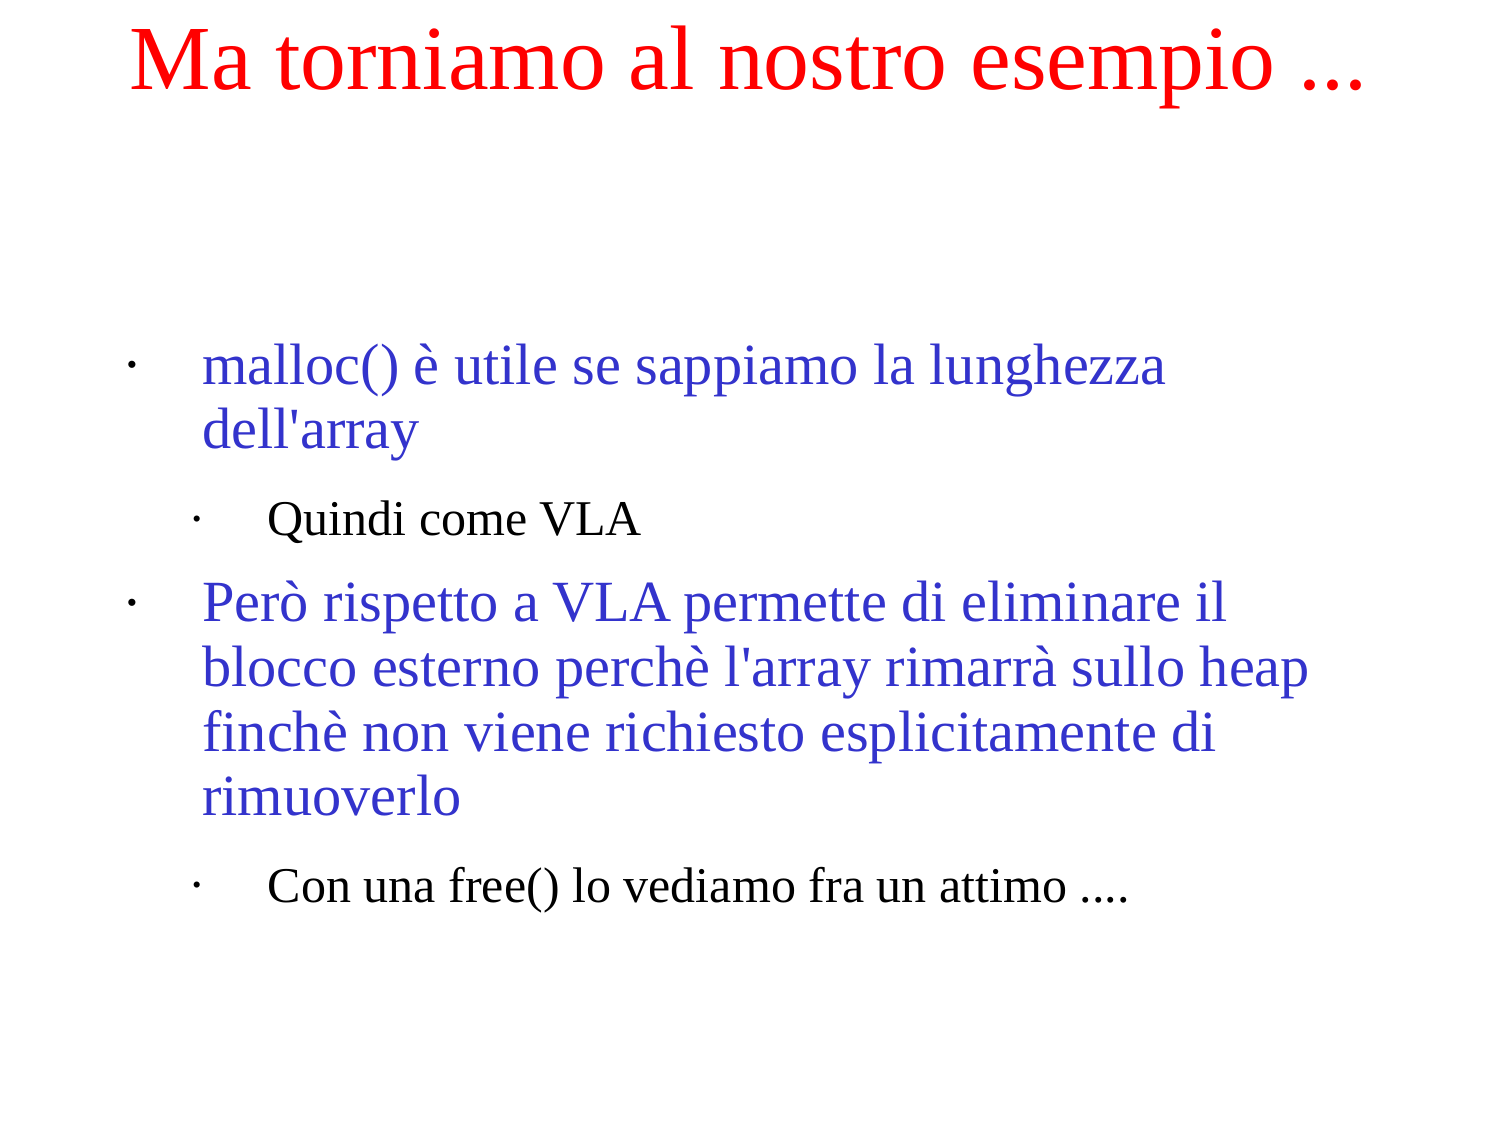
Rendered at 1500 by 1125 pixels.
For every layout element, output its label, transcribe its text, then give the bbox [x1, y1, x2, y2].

list malloc() è utile se sappiamo la lunghezza dell'array Quindi come VLA Però rispetto a VLA permette di eliminare il blocco esterno perchè l'array rimarrà sullo heap finchè non viene richiesto esplicitamente di rimuoverlo Con una free() lo vediamo fra un attimo .... [112, 324, 1388, 1000]
title Ma torniamo al nostro esempio ... [0, 0, 1500, 185]
